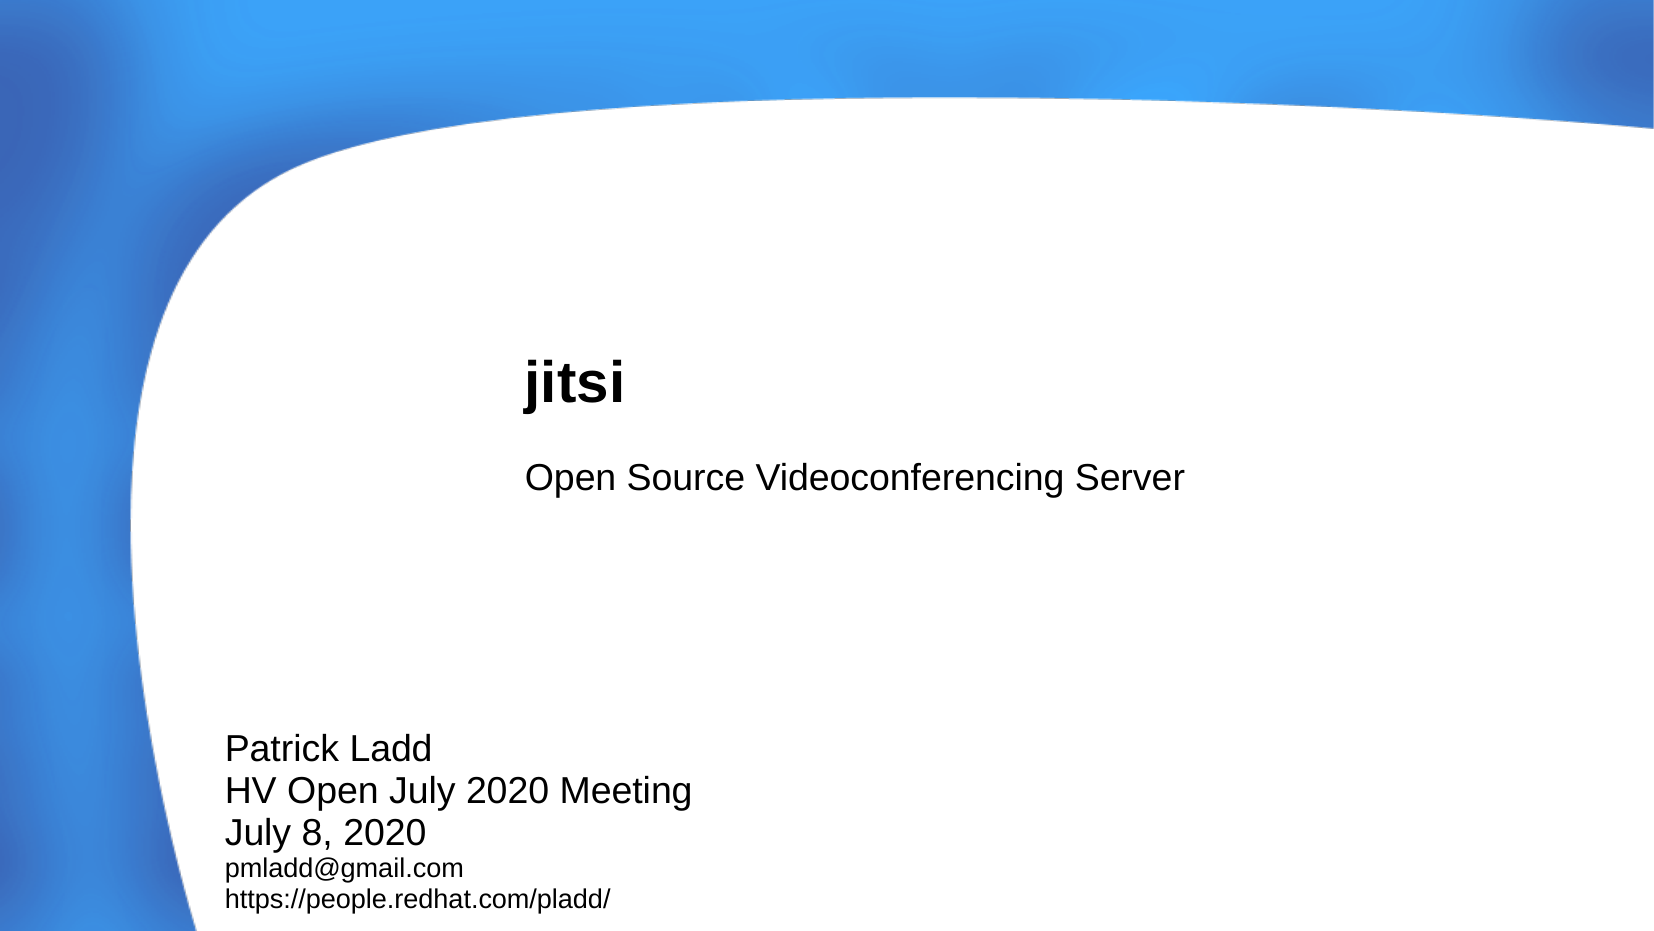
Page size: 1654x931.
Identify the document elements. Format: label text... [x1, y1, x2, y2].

text_box jitsi Open Source Videoconferencing Server [510, 342, 1276, 526]
text_box Patrick Ladd HV Open July 2020 Meeting July 8, 2020 pmladd@gmail.com https://people.redhat.com/pladd/ [210, 720, 708, 922]
picture [0, 0, 1654, 931]
